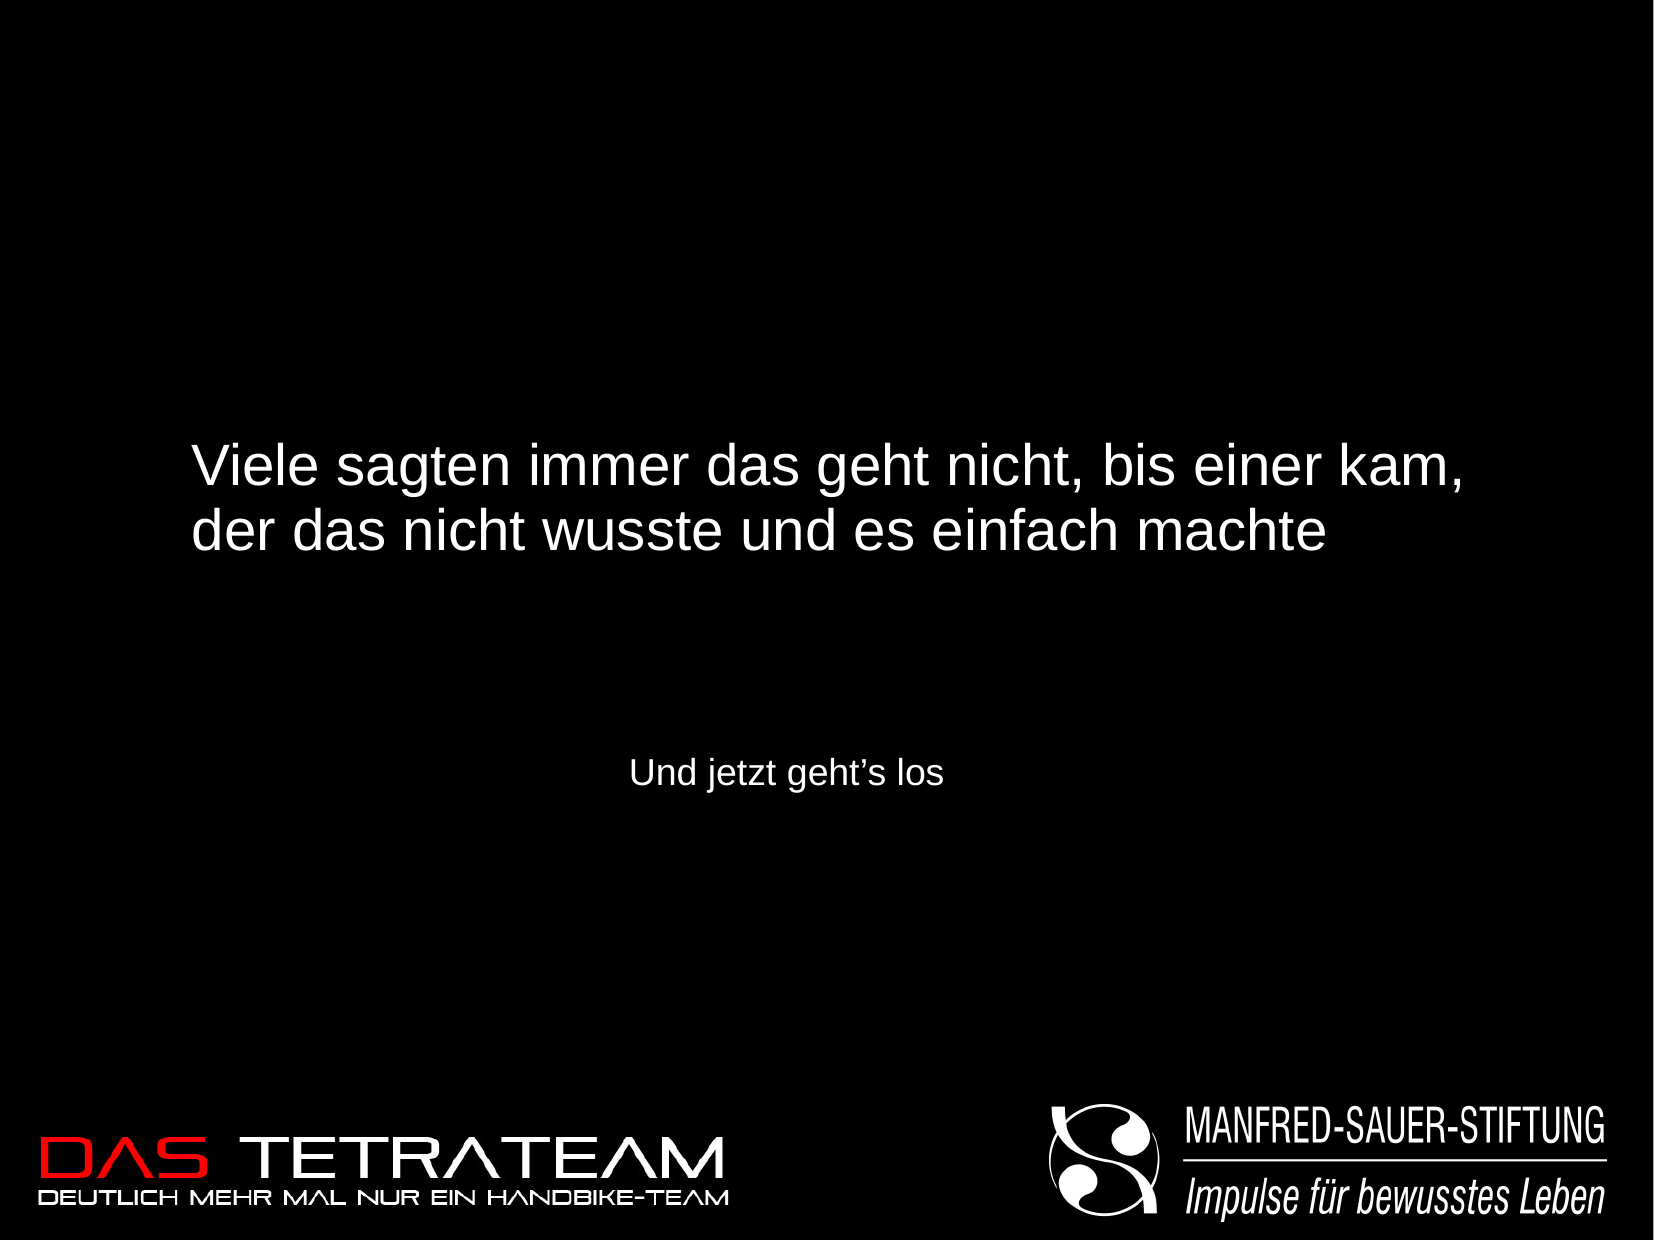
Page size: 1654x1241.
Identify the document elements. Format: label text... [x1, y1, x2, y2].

text_box Viele sagten immer das geht nicht, bis einer kam, der das nicht wusste und es einfach machte [177, 425, 1536, 571]
picture [1049, 1104, 1607, 1222]
text_box Und jetzt geht’s los [614, 744, 987, 801]
picture [16, 1121, 762, 1216]
